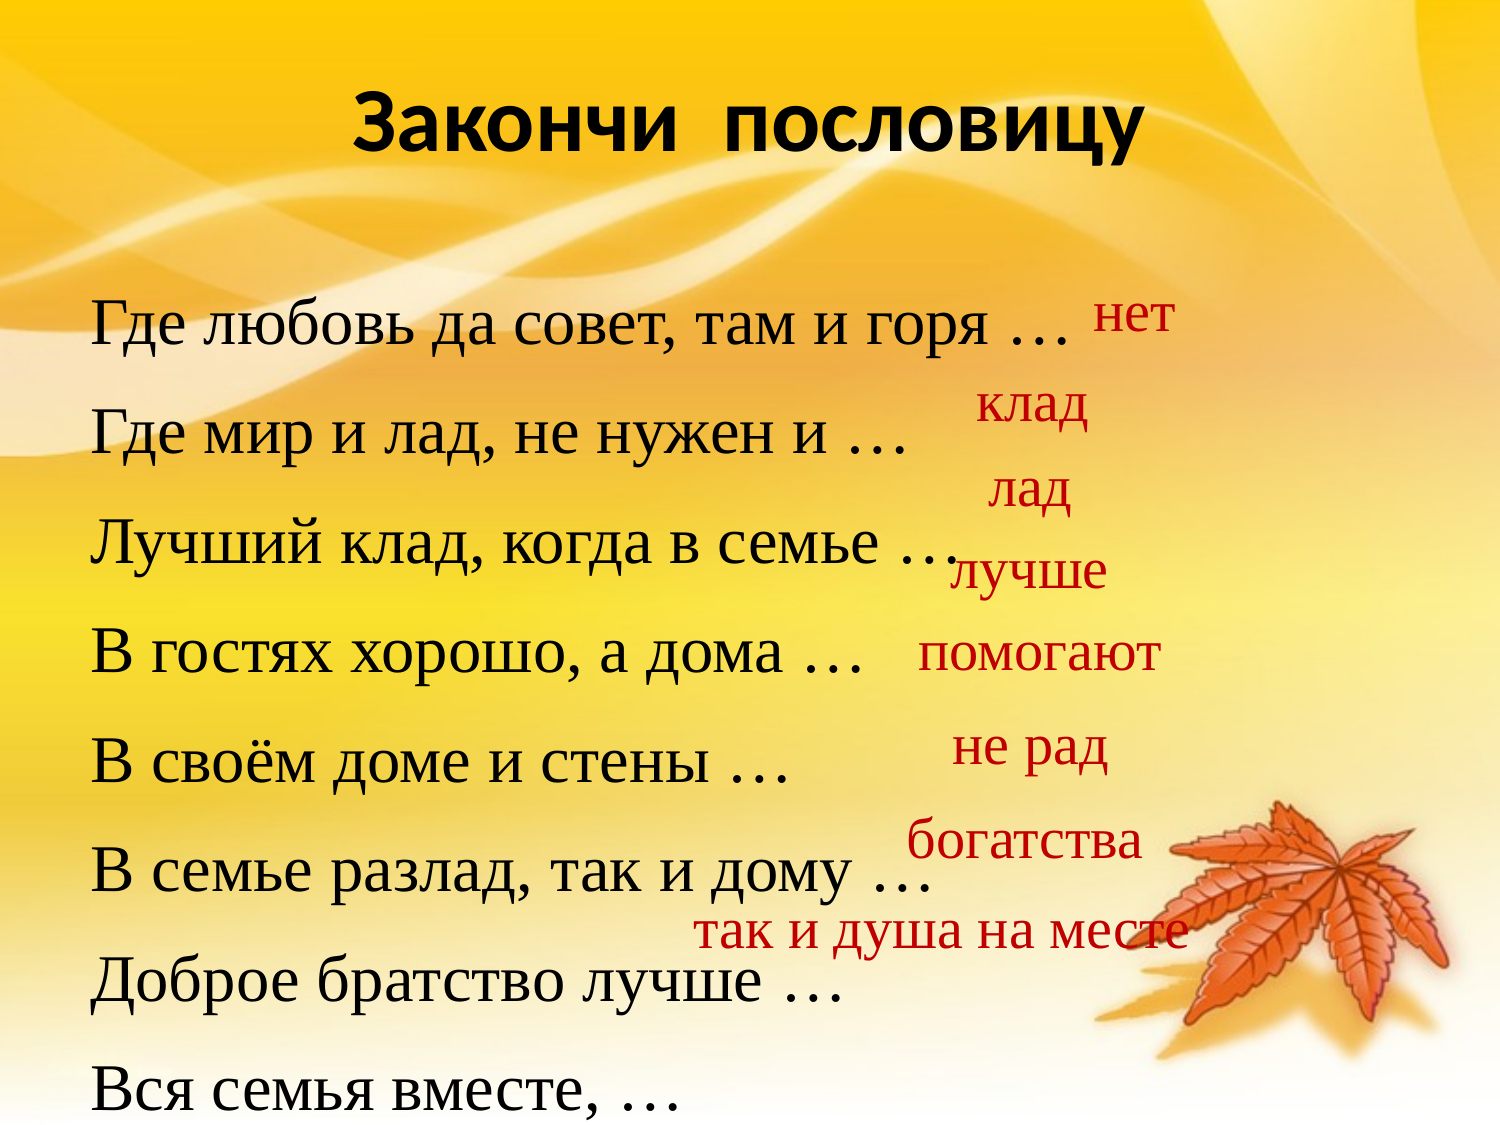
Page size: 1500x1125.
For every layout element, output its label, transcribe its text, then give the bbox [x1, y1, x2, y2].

text_box лад [973, 433, 1088, 515]
text_box лад [1049, 481, 1061, 504]
text_box помогают [903, 597, 1177, 691]
title Закончи пословицу [75, 45, 1425, 233]
text_box лучше [935, 515, 1124, 597]
picture [0, 0, 1500, 1125]
list Где любовь да совет, там и горя … Где мир и лад, не нужен и … Лучший клад, когда в семье … В гостях хорошо, а дома … В своём доме и стены … В семье разлад, так и дому … Доброе братство лучше … Вся семья вместе, … [75, 262, 1425, 1125]
text_box клад [961, 347, 1105, 441]
text_box лад [1045, 506, 1067, 515]
text_box лад [1024, 492, 1034, 503]
text_box богатства [891, 785, 1159, 875]
text_box нет [1078, 257, 1192, 351]
text_box так и душа на месте [678, 875, 1206, 968]
text_box не рад [937, 691, 1125, 784]
